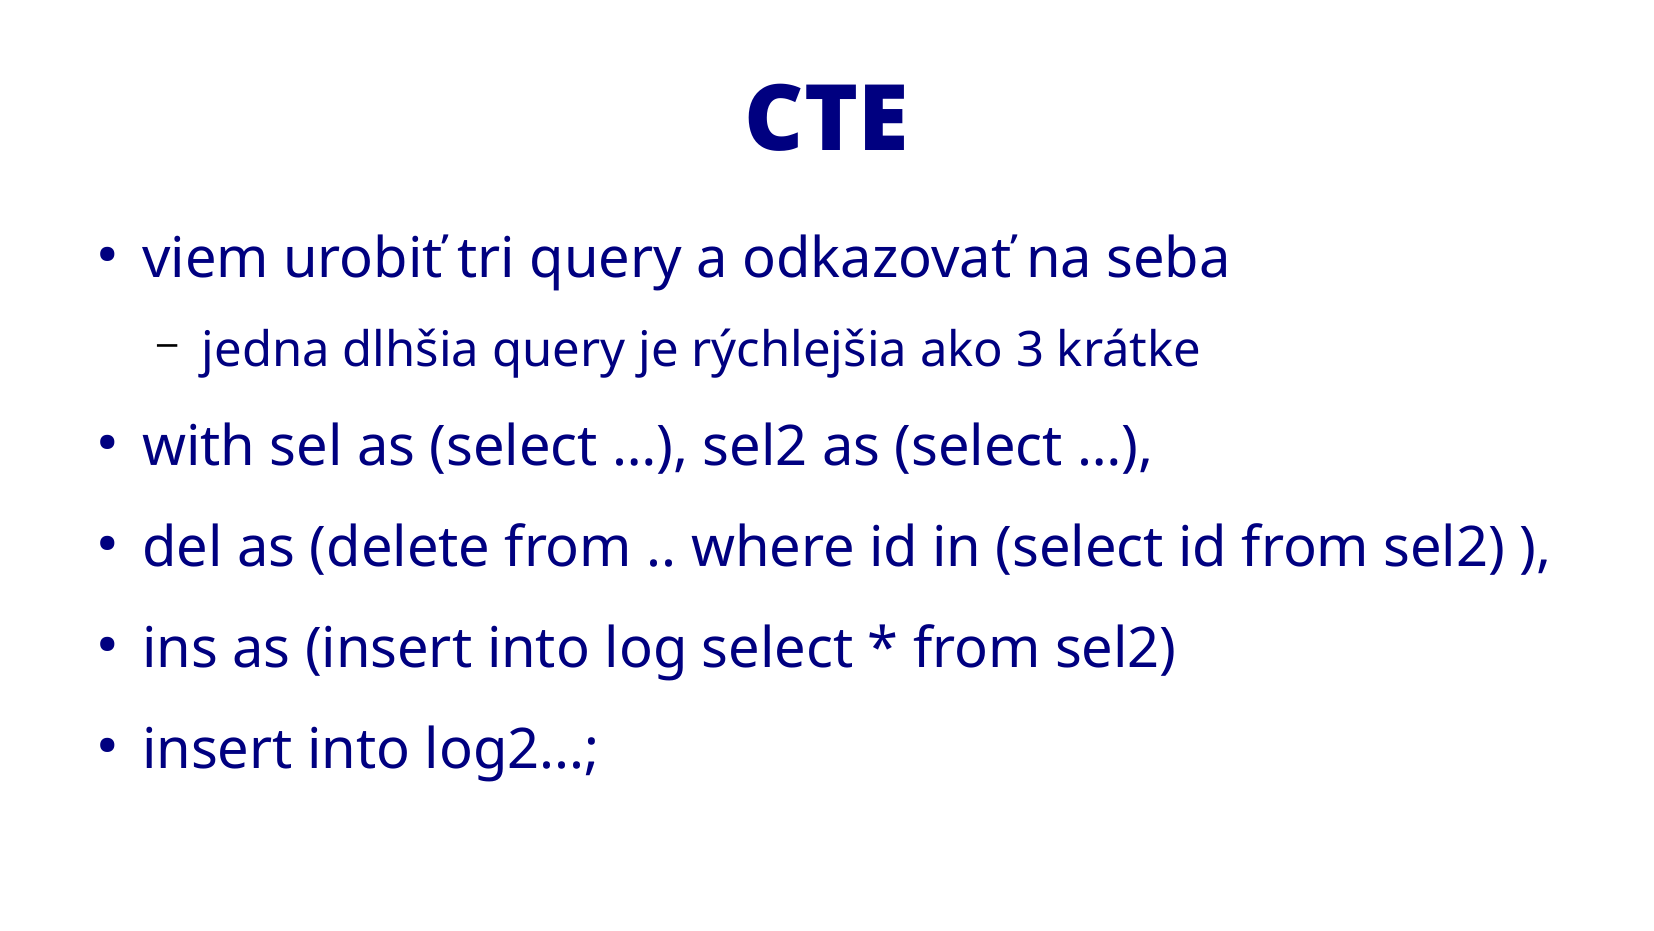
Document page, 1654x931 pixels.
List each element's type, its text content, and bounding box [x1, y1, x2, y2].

list viem urobiť tri query a odkazovať na seba jedna dlhšia query je rýchlejšia ako 3 krátke with sel as (select …), sel2 as (select …), del as (delete from .. where id in (select id from sel2) ), ins as (insert into log select * from sel2) insert into log2...; [82, 217, 1565, 857]
title CTE [82, 37, 1571, 193]
